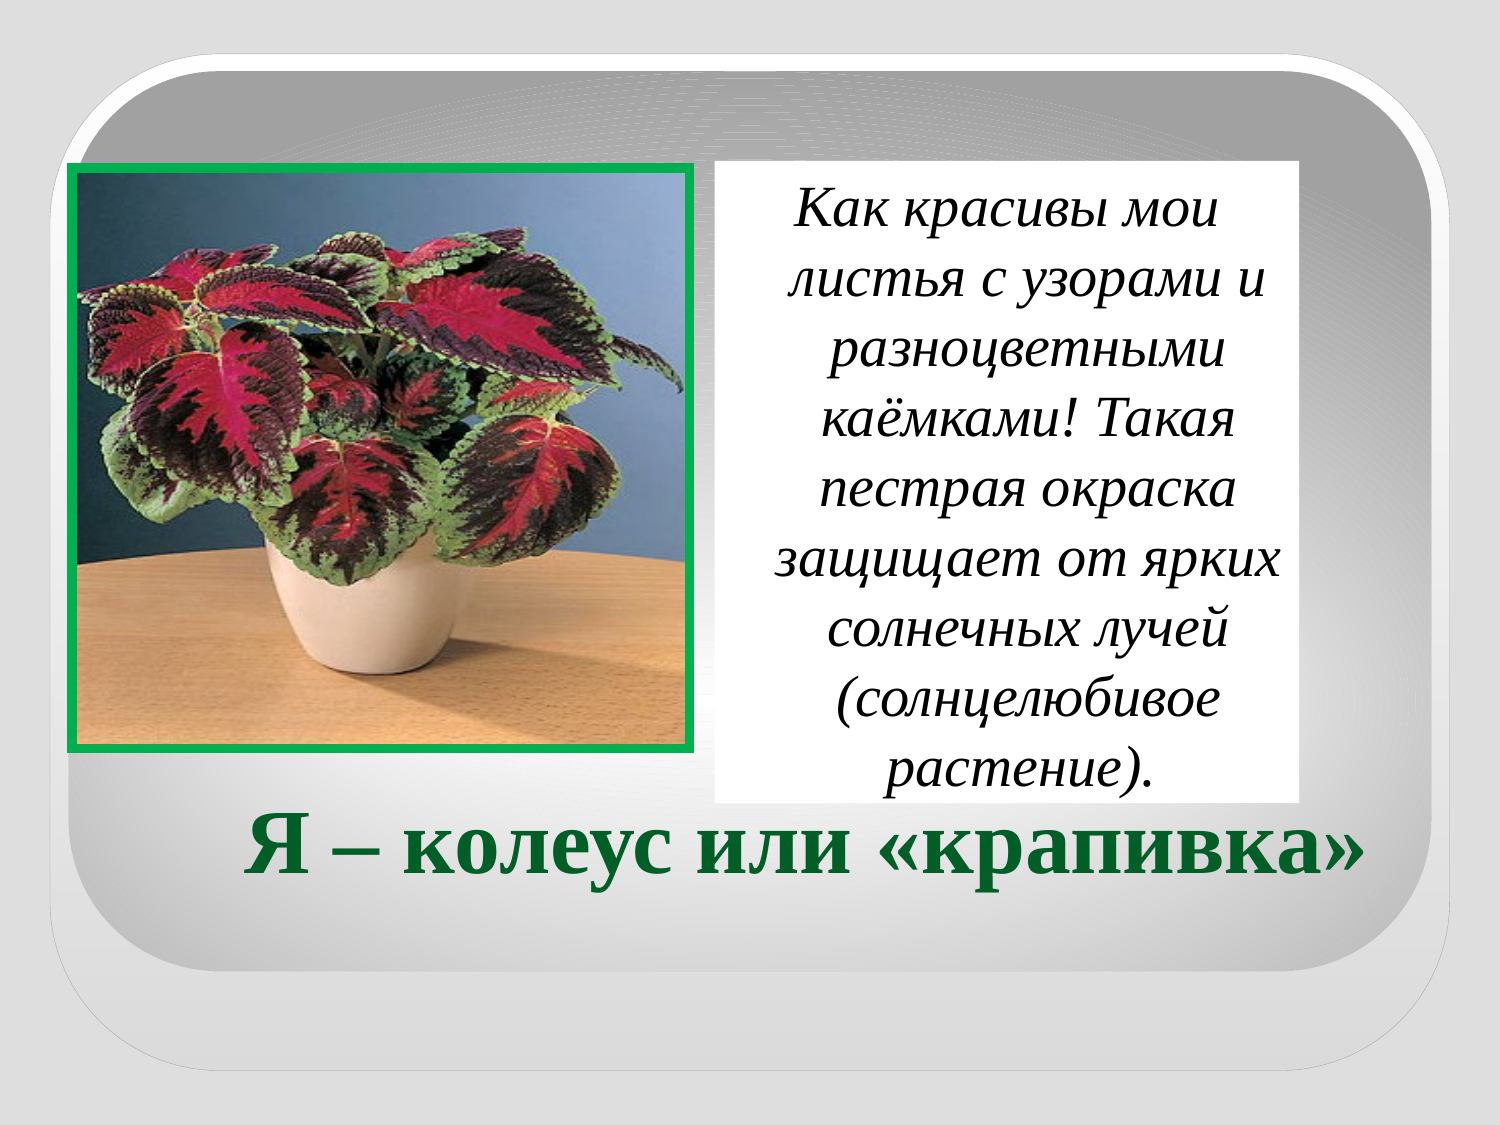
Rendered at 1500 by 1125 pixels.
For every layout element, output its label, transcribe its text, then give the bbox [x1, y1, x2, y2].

list Как красивы мои листья с узорами и разноцветными каёмками! Такая пестрая окраска защищает от ярких солнечных лучей (солнцелюбивое растение). [714, 160, 1300, 804]
picture [76, 172, 686, 745]
title Я – колеус или «крапивка» [0, 774, 1418, 1024]
